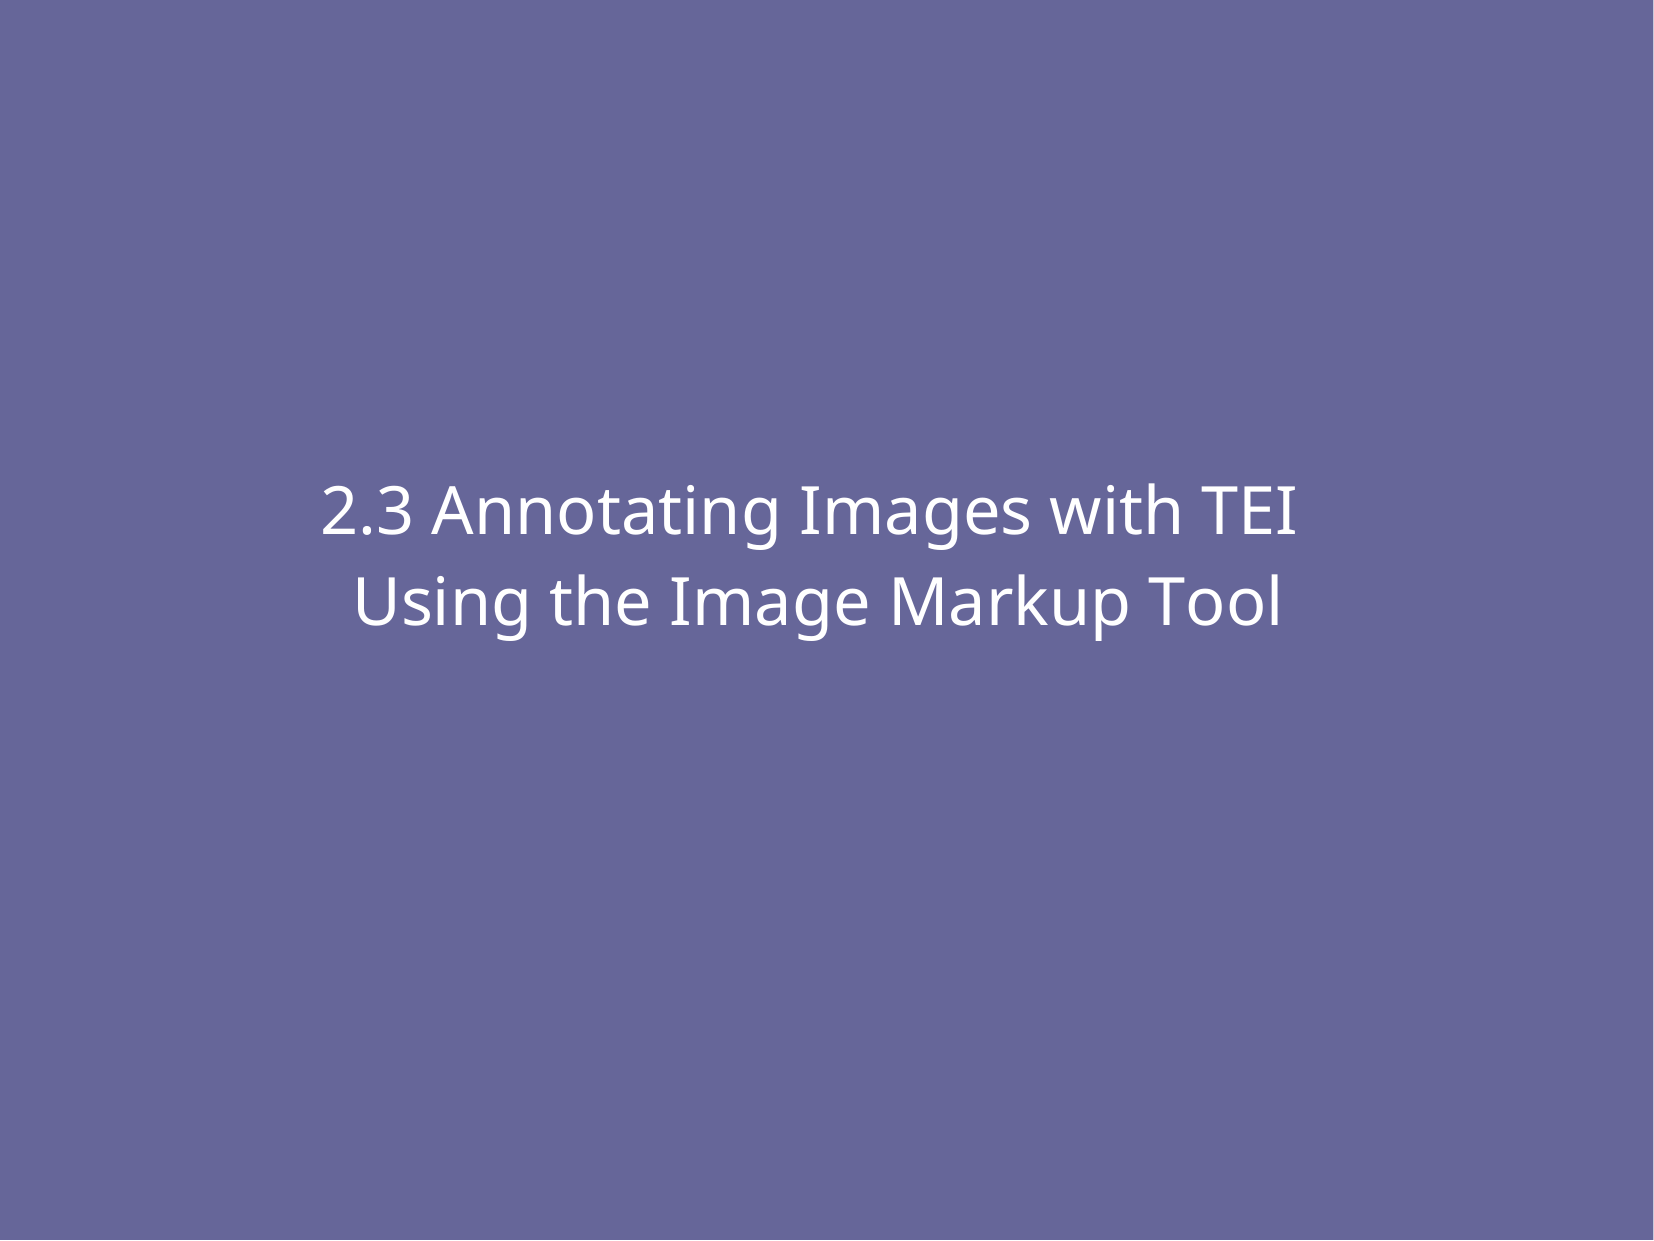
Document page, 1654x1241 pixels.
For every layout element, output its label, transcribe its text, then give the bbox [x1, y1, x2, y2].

subtitle 2.3 Annotating Images with TEI Using the Image Markup Tool [112, 171, 1525, 938]
